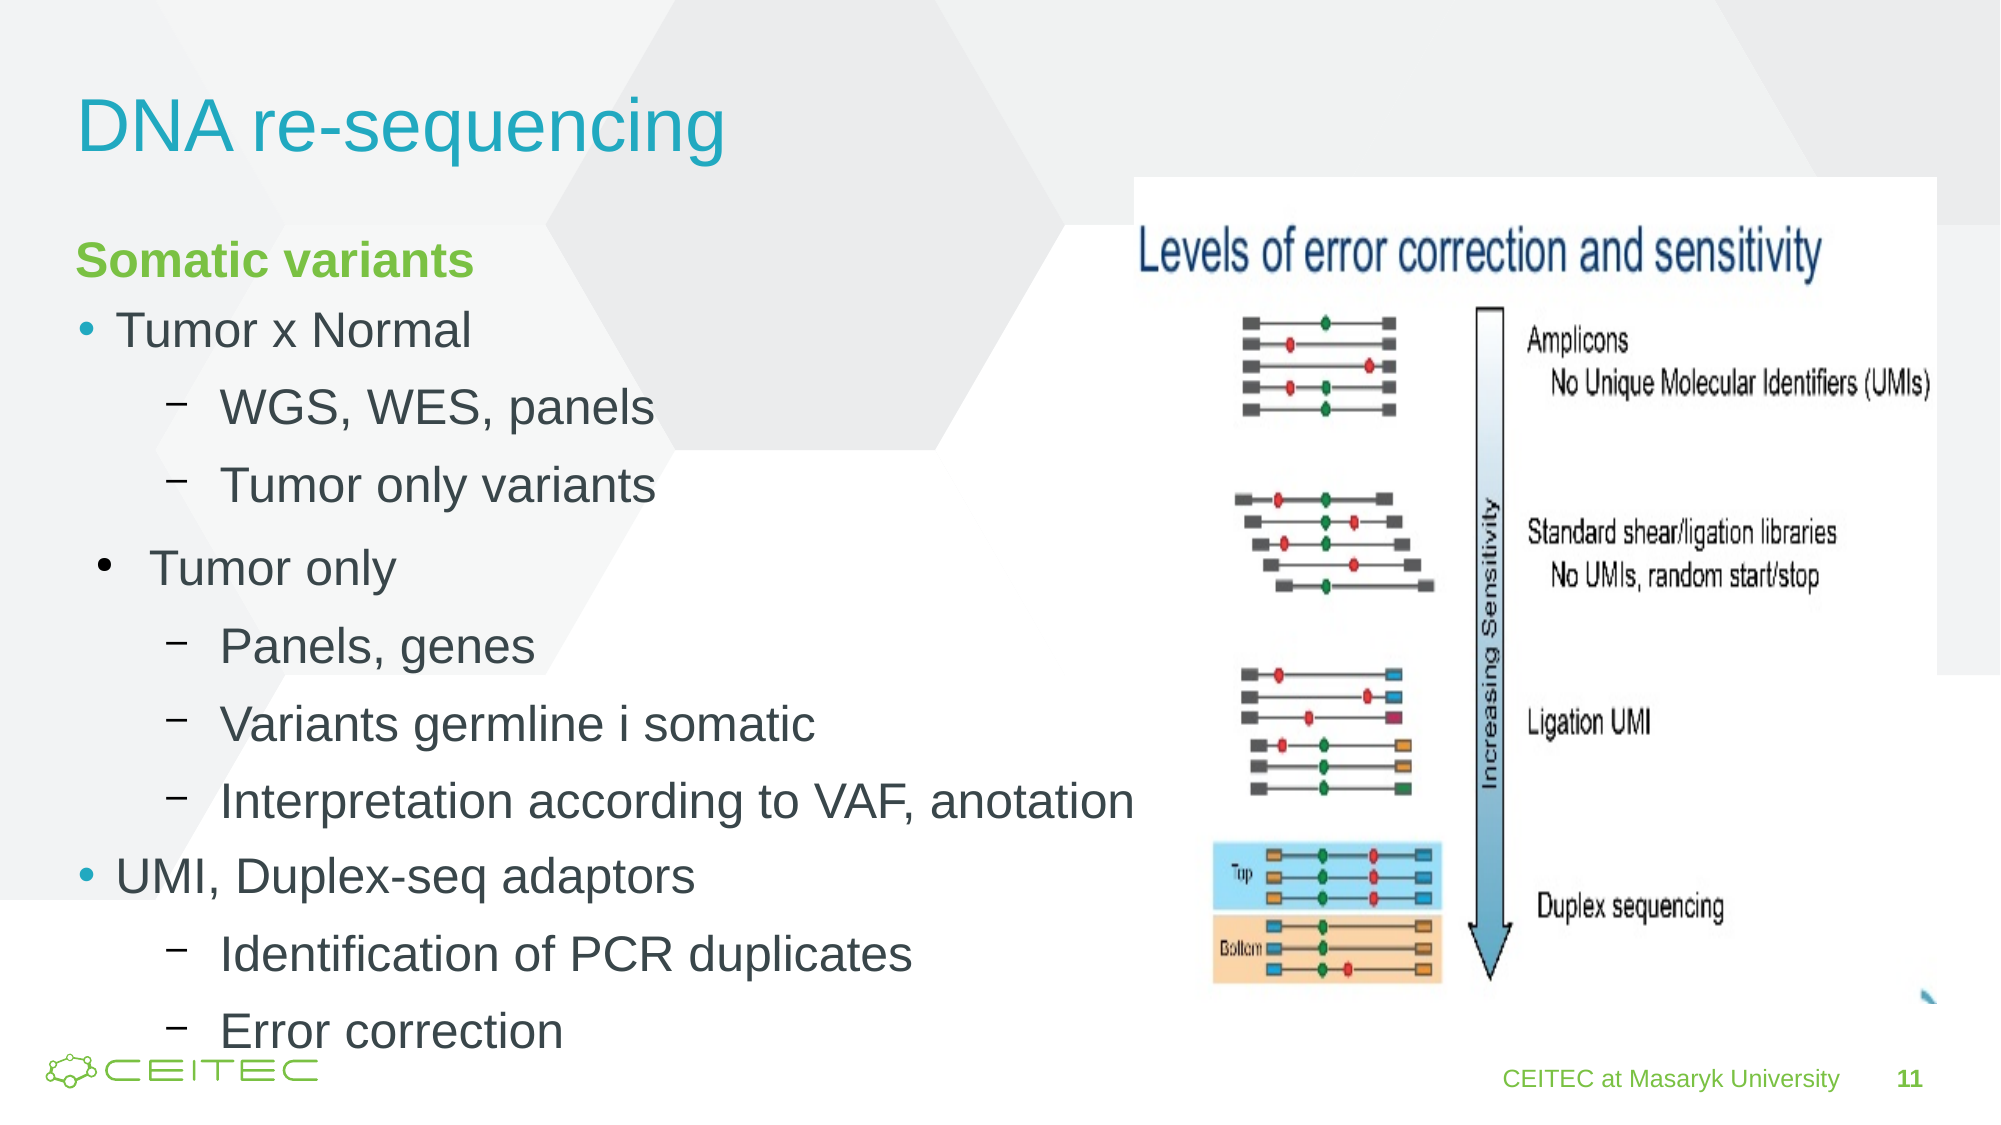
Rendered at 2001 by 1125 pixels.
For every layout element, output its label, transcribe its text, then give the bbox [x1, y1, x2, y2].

footer CEITEC at Masaryk University [546, 1057, 1840, 1093]
picture [1133, 177, 1937, 1004]
list Tumor x Normal WGS, WES, panels Tumor only variants Tumor only Panels, genes Variants germline i somatic Interpretation according to VAF, anotations, ... UMI, Duplex-seq adaptors Identification of PCR duplicates Error correction [77, 305, 1133, 473]
title DNA re-sequencing [76, 59, 1924, 196]
text_box Somatic variants [74, 217, 1133, 305]
slide_number <číslo> [1840, 1057, 1924, 1093]
